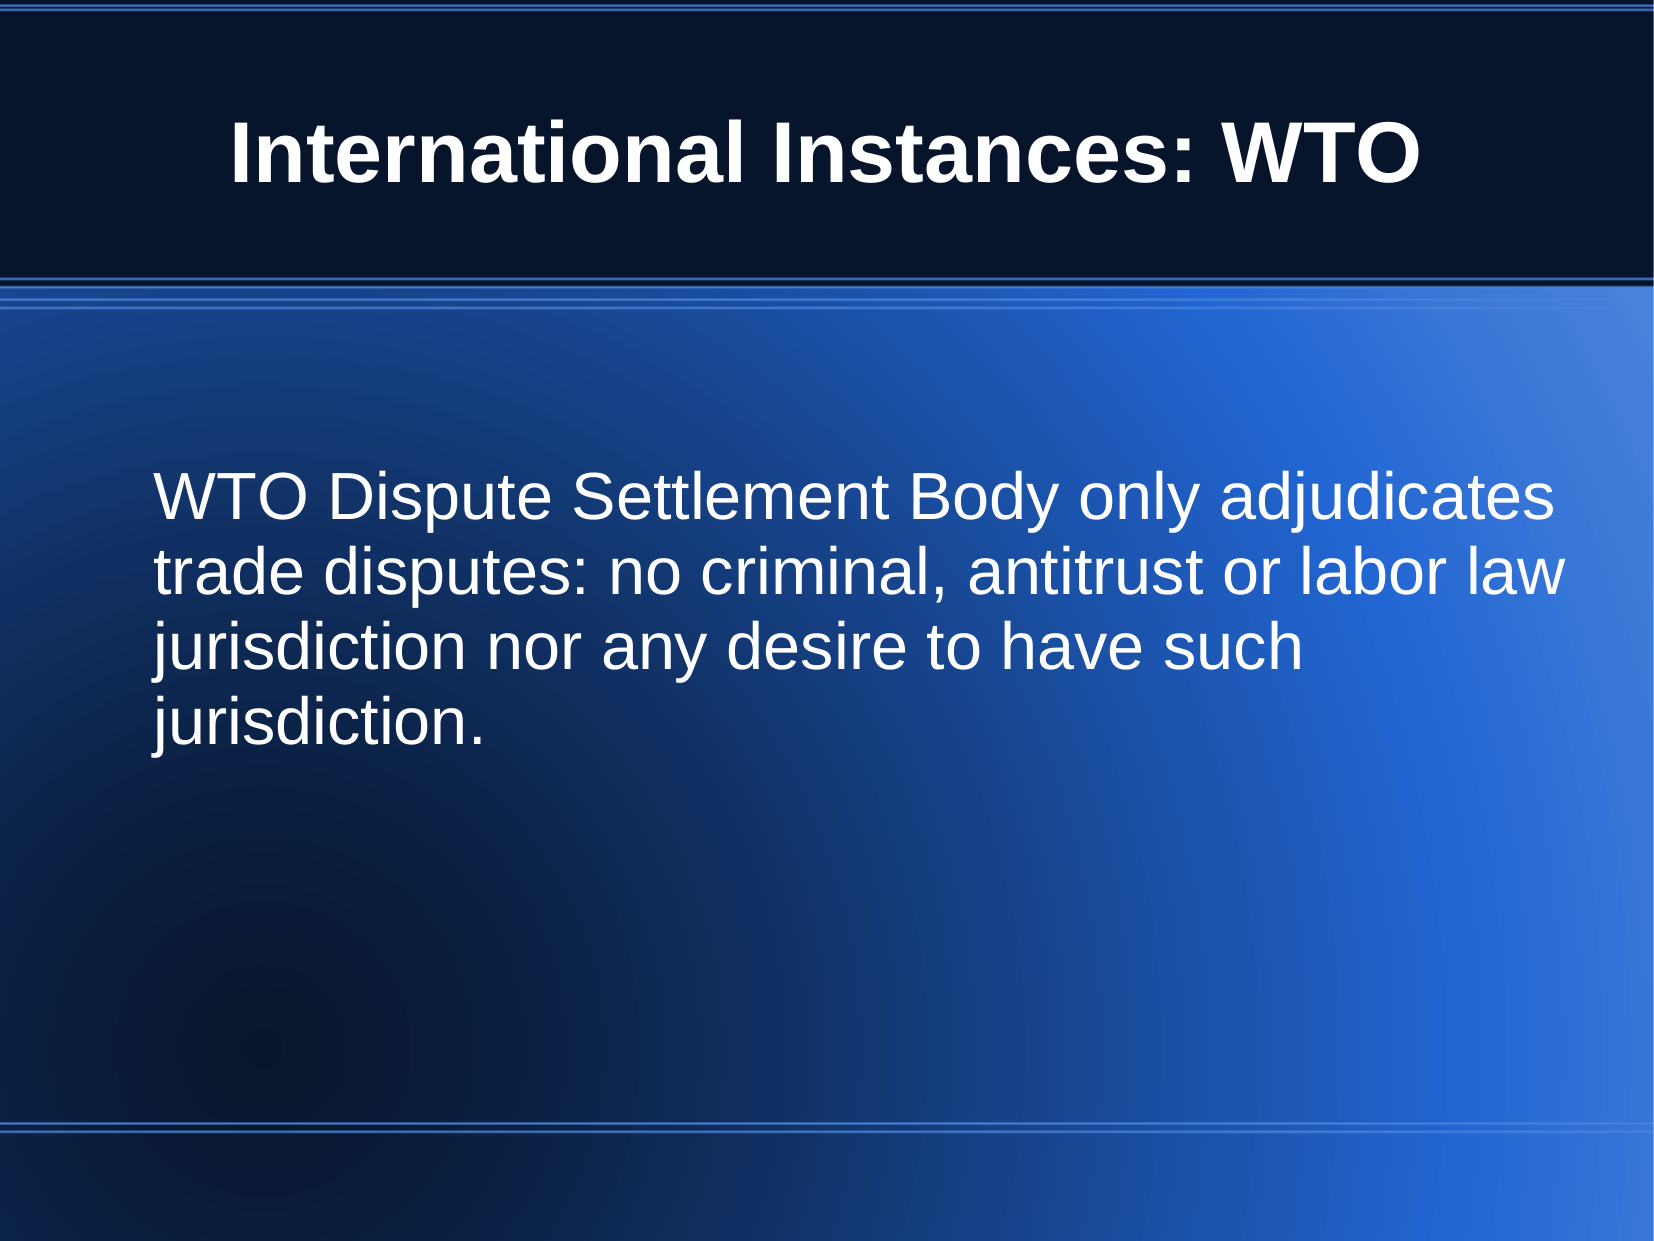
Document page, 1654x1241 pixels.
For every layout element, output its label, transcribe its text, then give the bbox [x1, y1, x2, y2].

list WTO Dispute Settlement Body only adjudicates trade disputes: no criminal, antitrust or labor law jurisdiction nor any desire to have such jurisdiction. [82, 355, 1571, 1114]
title International Instances: WTO [82, 49, 1571, 257]
picture [0, 0, 1654, 1241]
